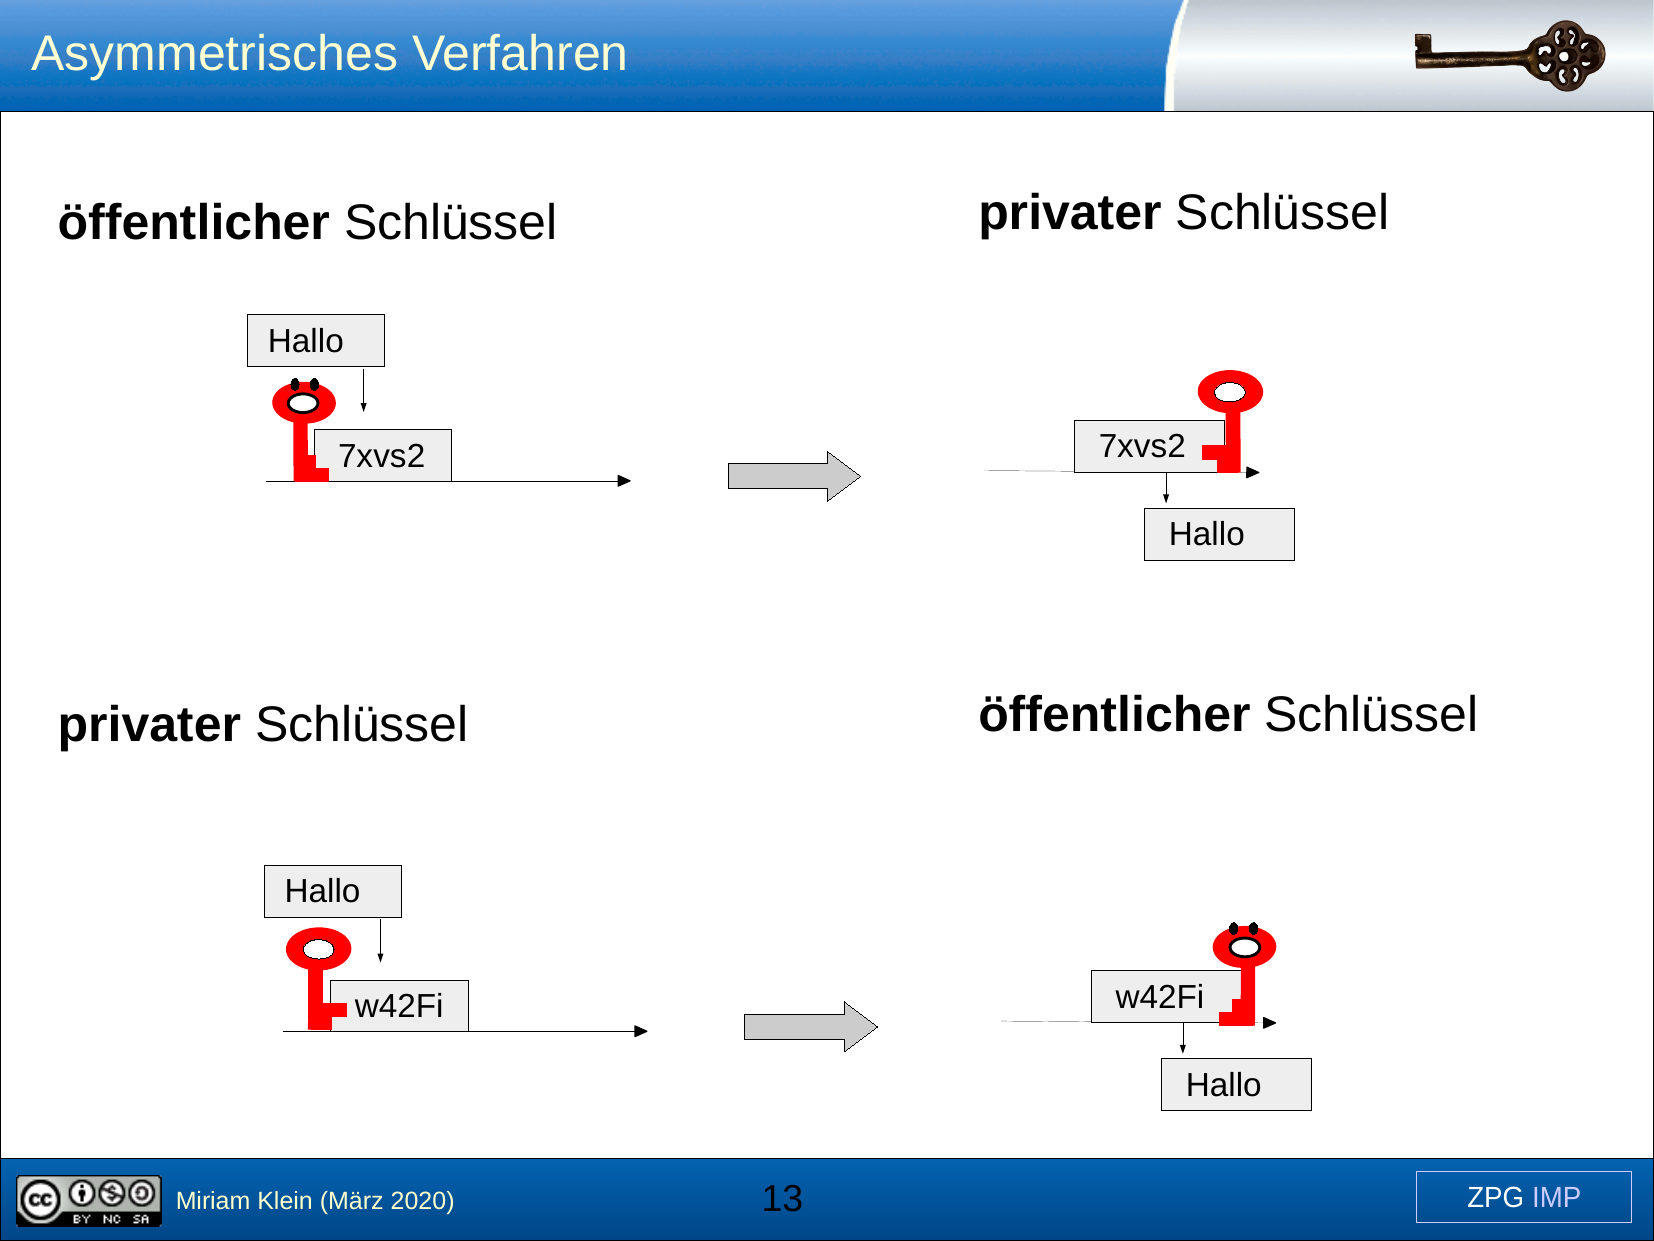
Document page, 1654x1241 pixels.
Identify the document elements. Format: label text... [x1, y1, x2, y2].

picture [16, 1175, 162, 1227]
text_box [728, 451, 861, 502]
text_box öffentlicher Schlüssel privater Schlüssel [57, 194, 662, 1111]
text_box privater Schlüssel öffentlicher Schlüssel [978, 184, 1560, 804]
text_box [272, 378, 336, 482]
picture [0, 0, 1654, 111]
text_box Hallo [264, 865, 402, 918]
text_box [285, 927, 352, 1030]
text_box [1212, 922, 1277, 1026]
text_box 7xvs2 [1074, 420, 1225, 473]
text_box w42Fi [1091, 970, 1240, 1023]
text_box Hallo [1144, 508, 1295, 561]
text_box [744, 1001, 878, 1052]
text_box [1197, 370, 1264, 473]
title Asymmetrisches Verfahren [31, 18, 1151, 89]
text_box w42Fi [330, 980, 469, 1031]
text_box Hallo [1161, 1058, 1312, 1111]
